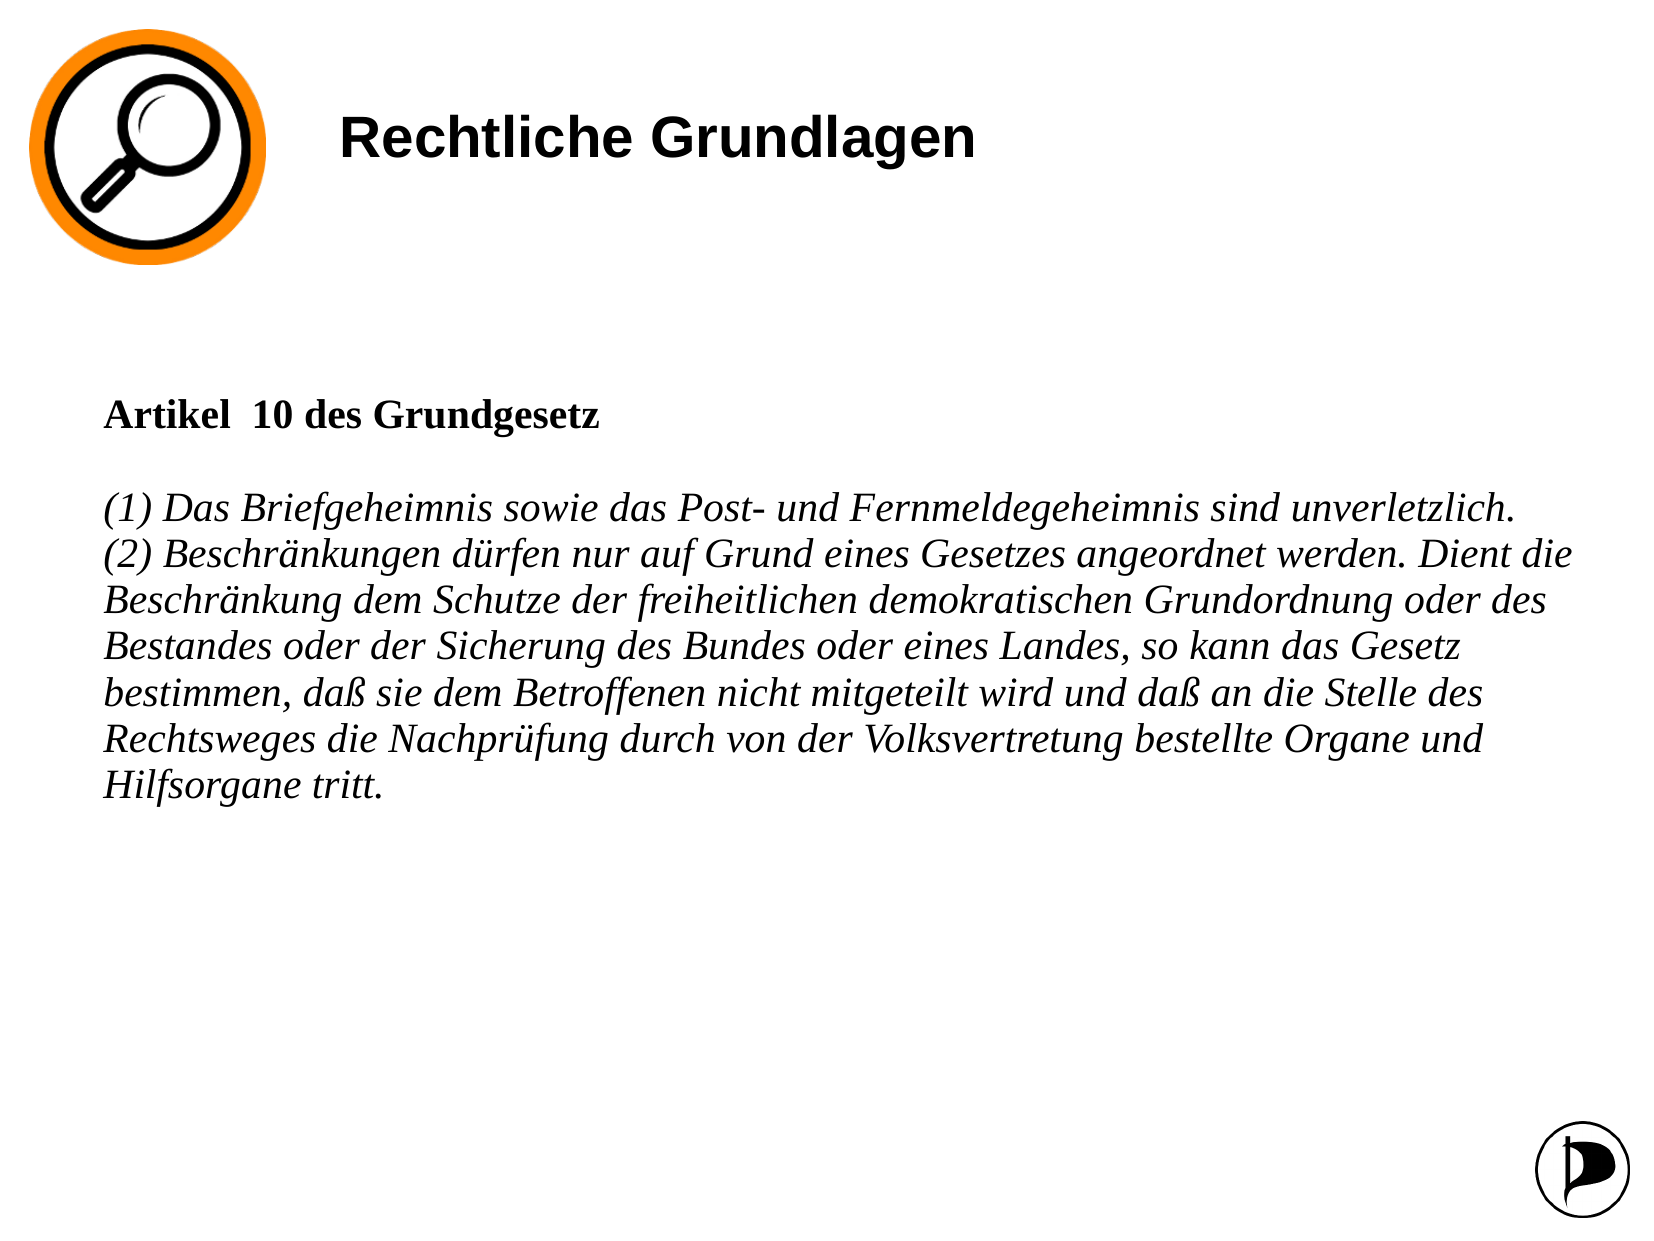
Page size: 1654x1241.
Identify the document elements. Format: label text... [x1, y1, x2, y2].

picture [29, 29, 266, 265]
text_box Rechtliche Grundlagen [324, 97, 1654, 178]
picture [1535, 1121, 1630, 1218]
text_box Artikel 10 des Grundgesetz (1) Das Briefgeheimnis sowie das Post- und Fernmeldegeheimnis sind unverletzlich. (2) Beschränkungen dürfen nur auf Grund eines Gesetzes angeordnet werden. Dient die Beschränkung dem Schutze der freiheitlichen demokratischen Grundordnung oder des Bestandes oder der Sicherung des Bundes oder eines Landes, so kann das Gesetz bestimmen, daß sie dem Betroffenen nicht mitgeteilt wird und daß an die Stelle des Rechtsweges die Nachprüfung durch von der Volksvertretung bestellte Organe und Hilfsorgane tritt. [88, 383, 1625, 954]
